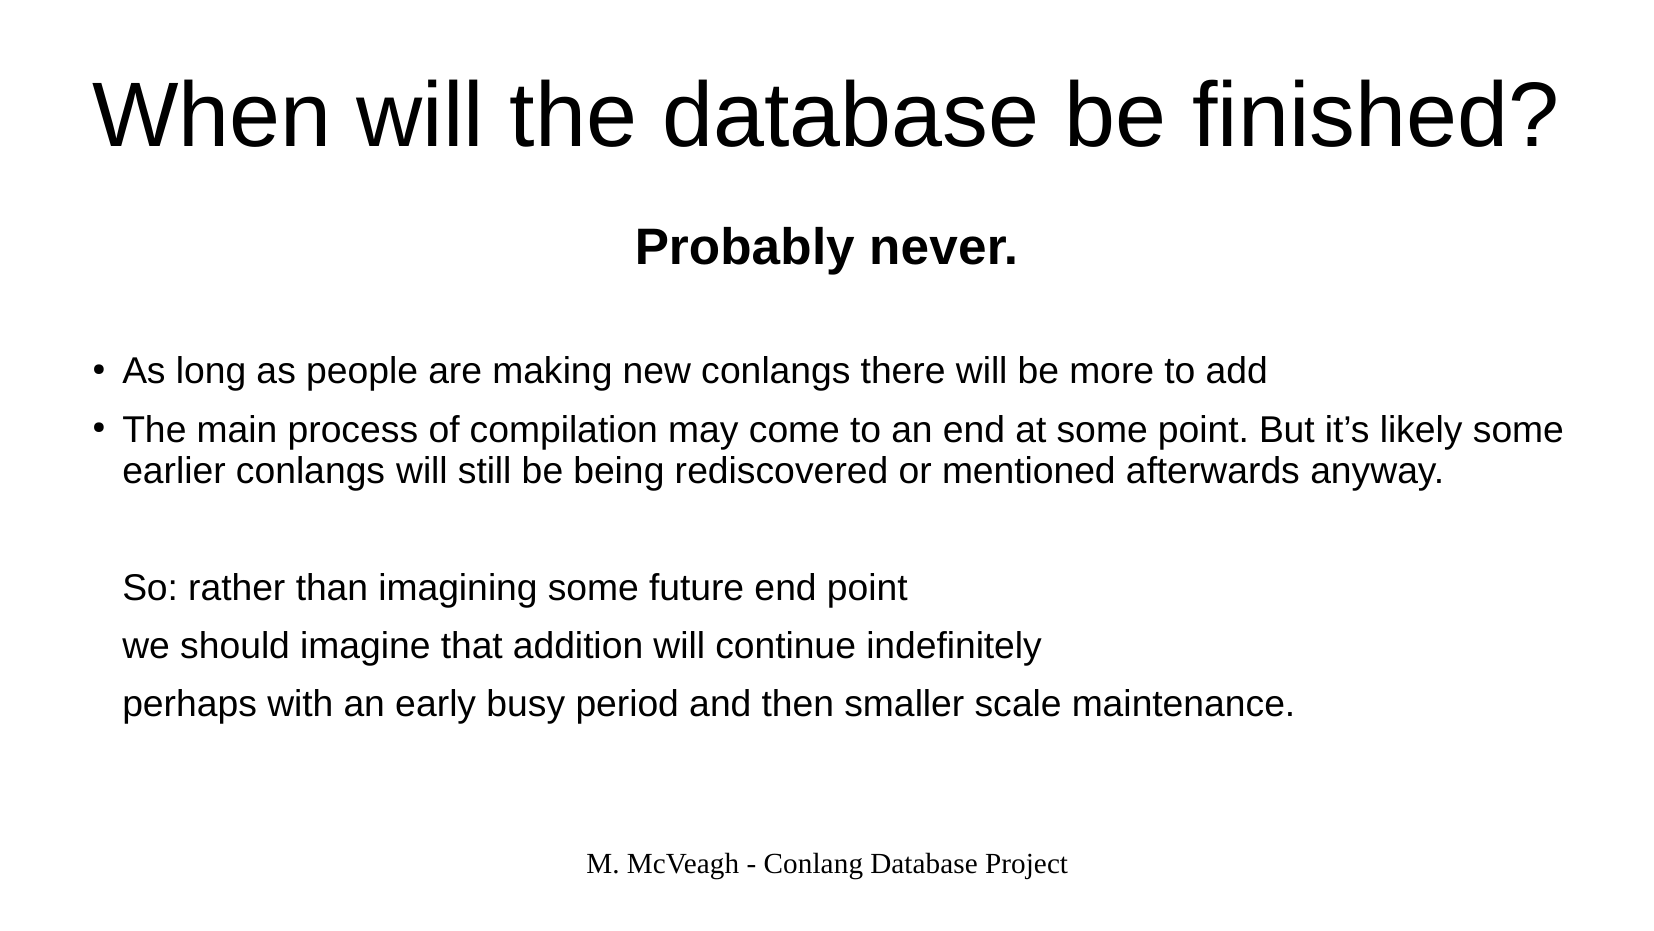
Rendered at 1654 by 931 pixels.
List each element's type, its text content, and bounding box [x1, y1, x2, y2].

title When will the database be finished? [82, 37, 1571, 193]
list Probably never. As long as people are making new conlangs there will be more to add The main process of compilation may come to an end at some point. But it’s likely some earlier conlangs will still be being rediscovered or mentioned afterwards anyway. So: rather than imagining some future end point we should imagine that addition will continue indefinitely perhaps with an early busy period and then smaller scale maintenance. [82, 217, 1571, 758]
